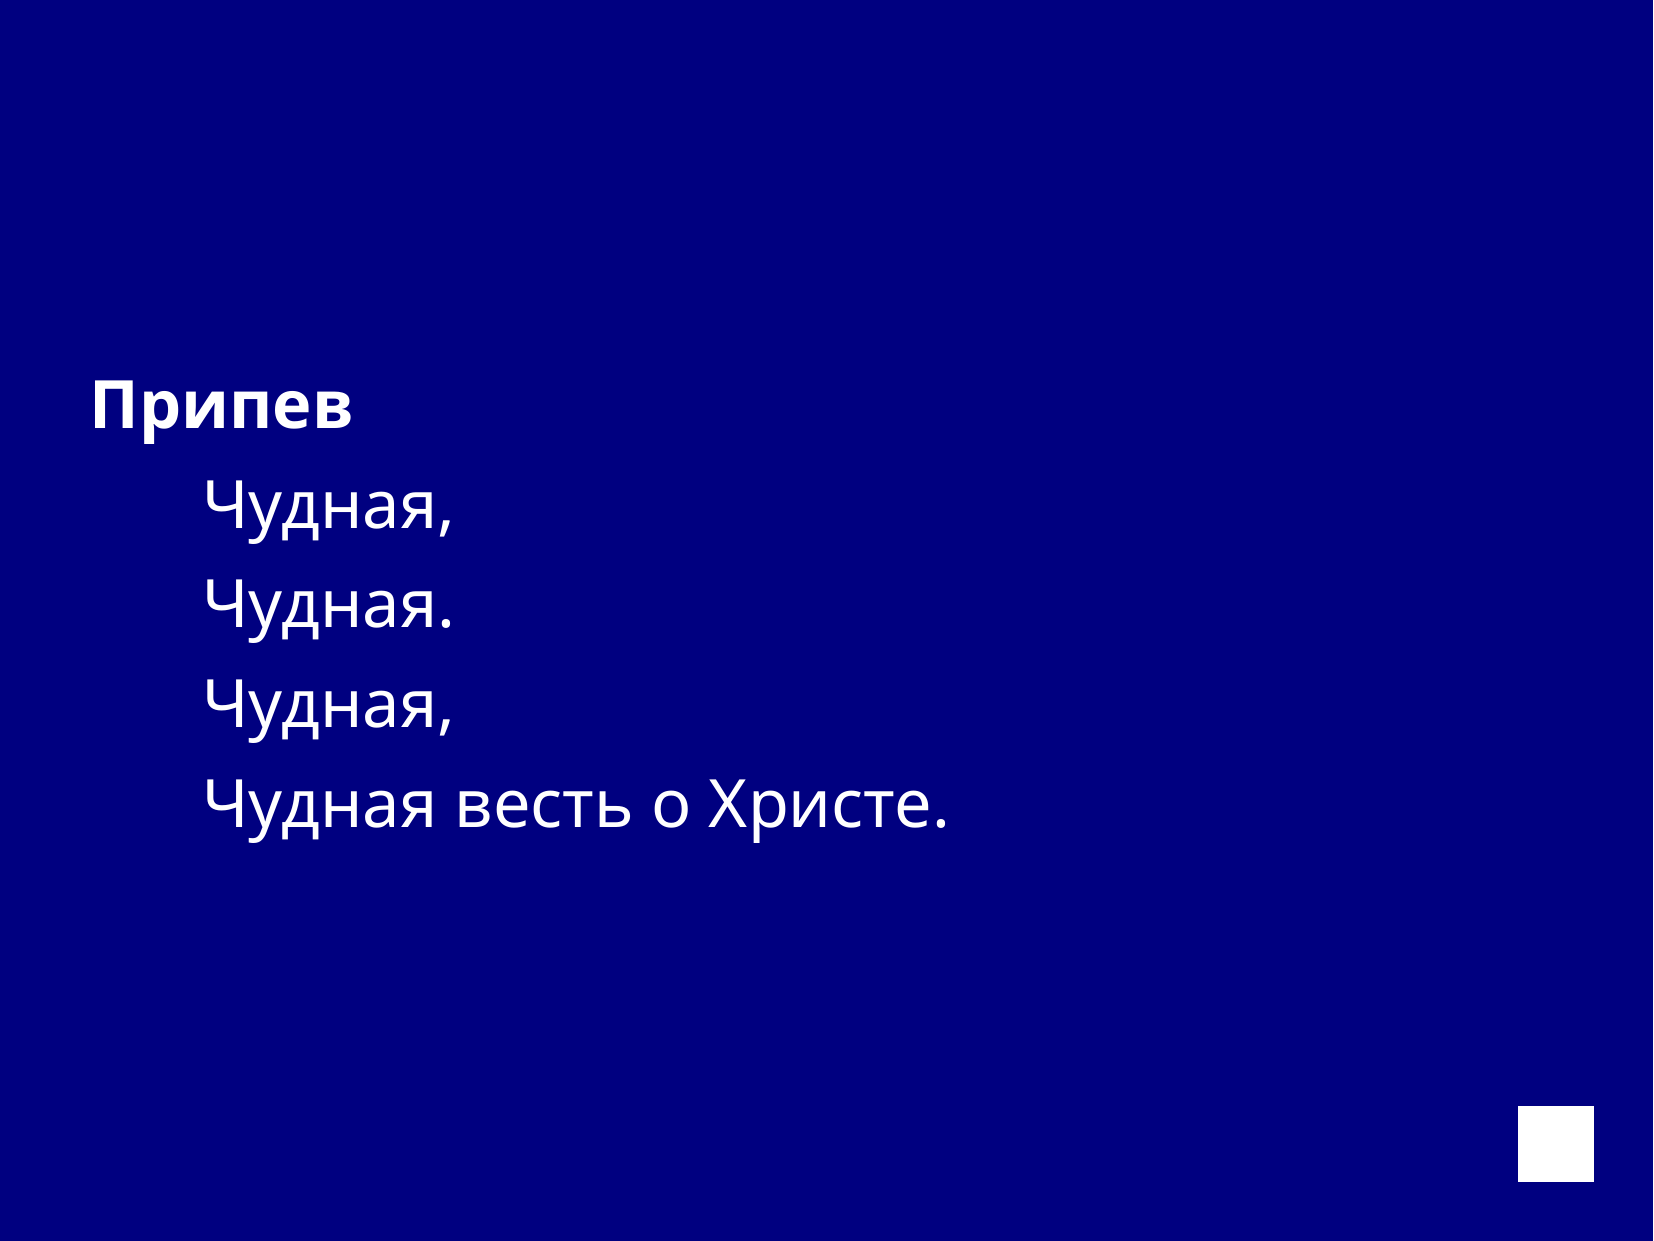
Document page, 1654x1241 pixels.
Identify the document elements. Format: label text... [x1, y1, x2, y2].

text_box [1518, 1106, 1594, 1182]
text_box Припев Чудная, Чудная. Чудная, Чудная весть о Христе. [75, 150, 1576, 1163]
